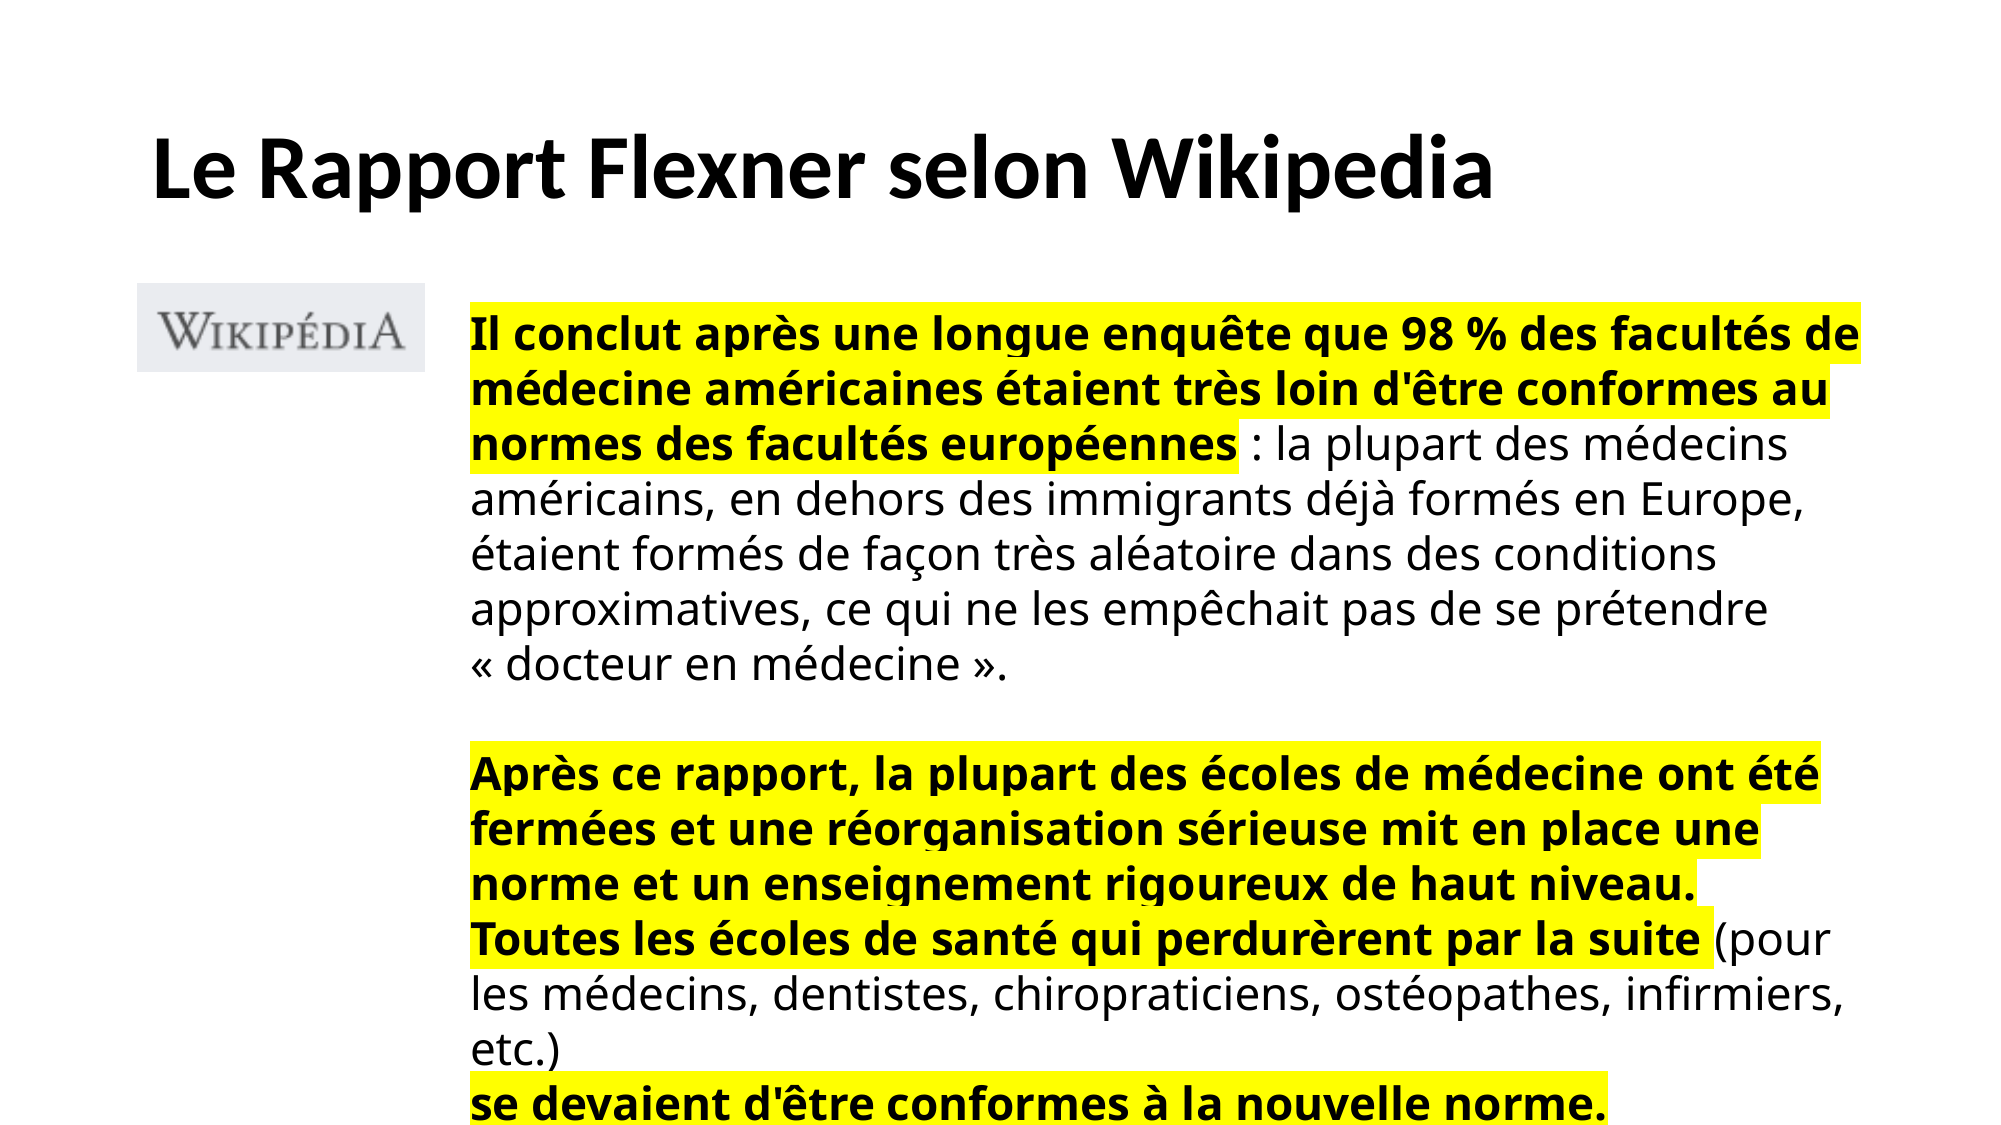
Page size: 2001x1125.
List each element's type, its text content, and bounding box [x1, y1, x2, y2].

title Le Rapport Flexner selon Wikipedia [137, 59, 1863, 278]
text_box Il conclut après une longue enquête que 98 % des facultés de médecine américaines étaient très loin d'être conformes au normes des facultés européennes : la plupart des médecins américains, en dehors des immigrants déjà formés en Europe, étaient formés de façon très aléatoire dans des conditions approximatives, ce qui ne les empêchait pas de se prétendre « docteur en médecine ». Après ce rapport, la plupart des écoles de médecine ont été fermées et une réorganisation sérieuse mit en place une norme et un enseignement rigoureux de haut niveau. Toutes les écoles de santé qui perdurèrent par la suite (pour les médecins, dentistes, chiropraticiens, ostéopathes, infirmiers, etc.) se devaient d'être conformes à la nouvelle norme. [455, 297, 1894, 1090]
picture [137, 283, 425, 372]
